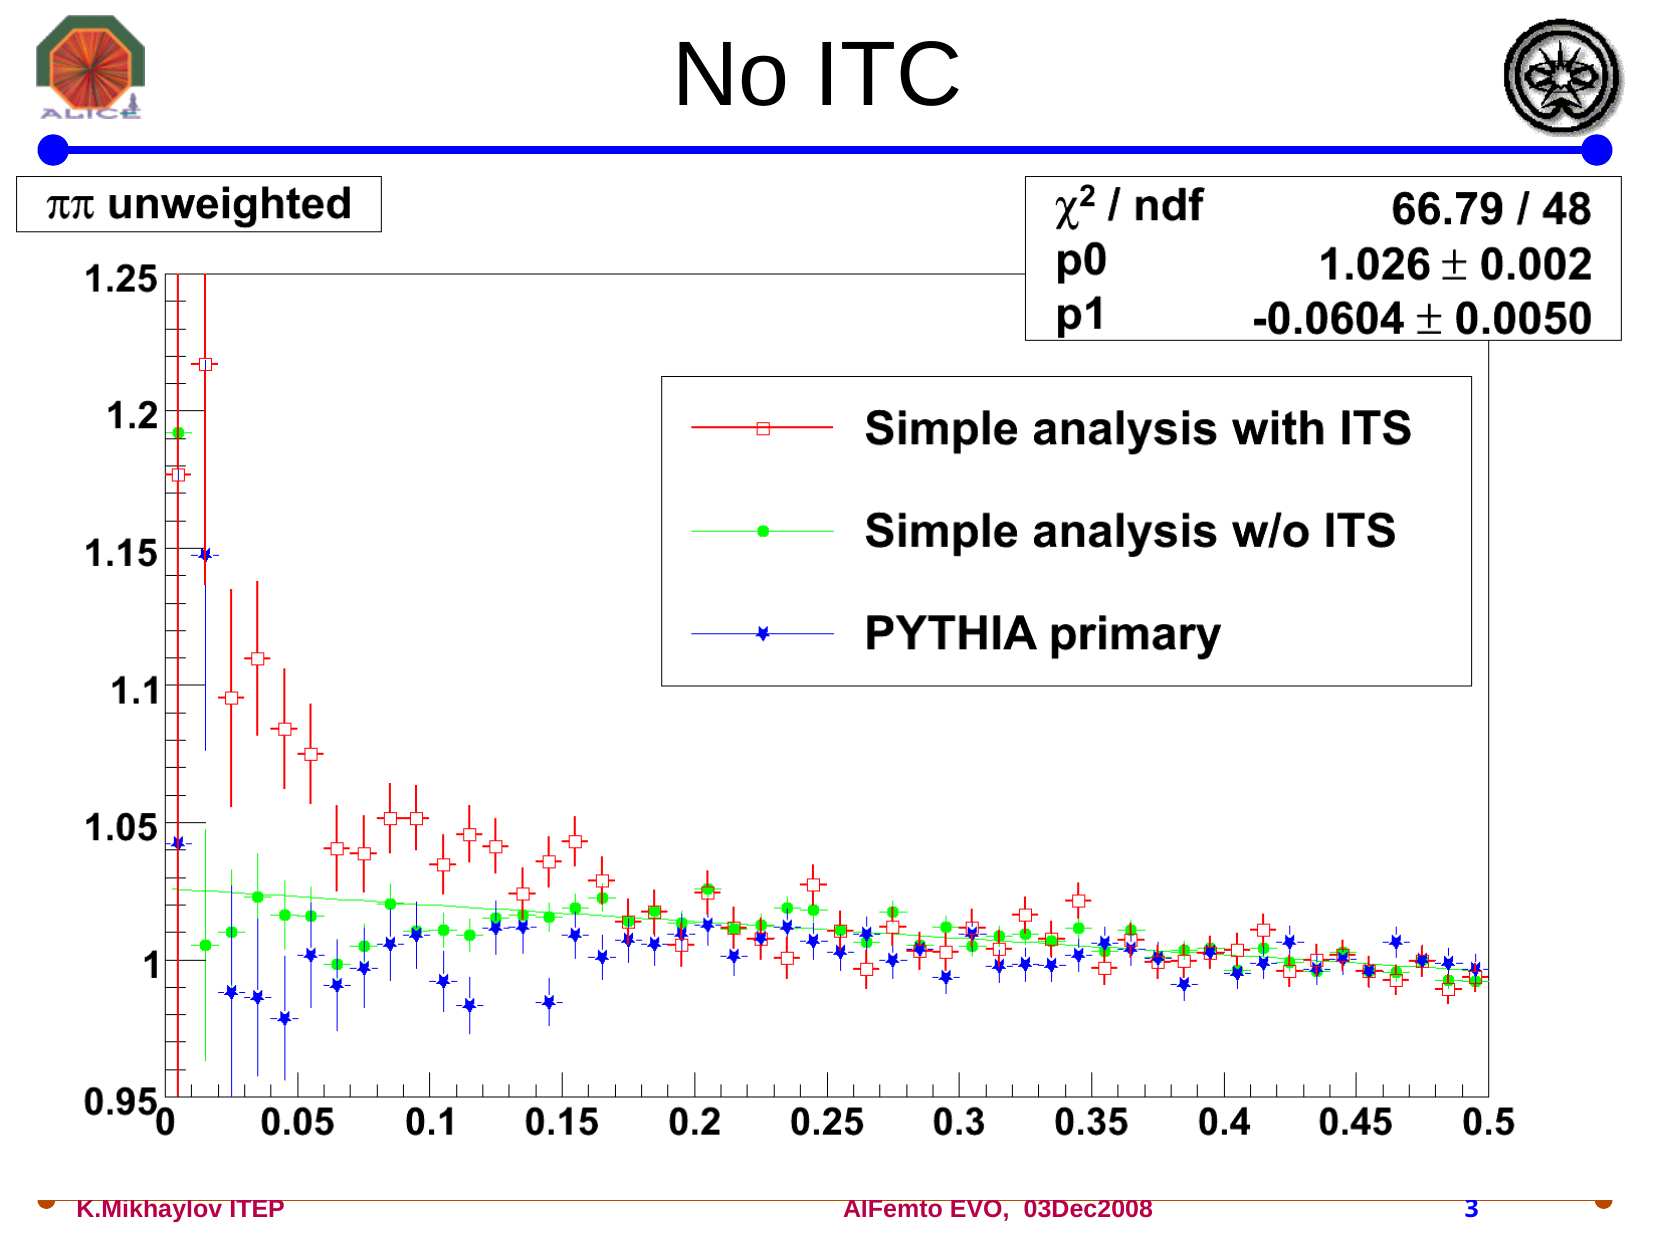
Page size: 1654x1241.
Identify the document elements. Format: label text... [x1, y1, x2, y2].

title No ITC [75, 39, 1561, 143]
picture [36, 15, 145, 120]
picture [0, 171, 1654, 1201]
picture [1497, 14, 1625, 137]
text_box K.Mikhaylov ITEP AlFemto EVO, 03Dec2008 <номер> [61, 1201, 1623, 1241]
